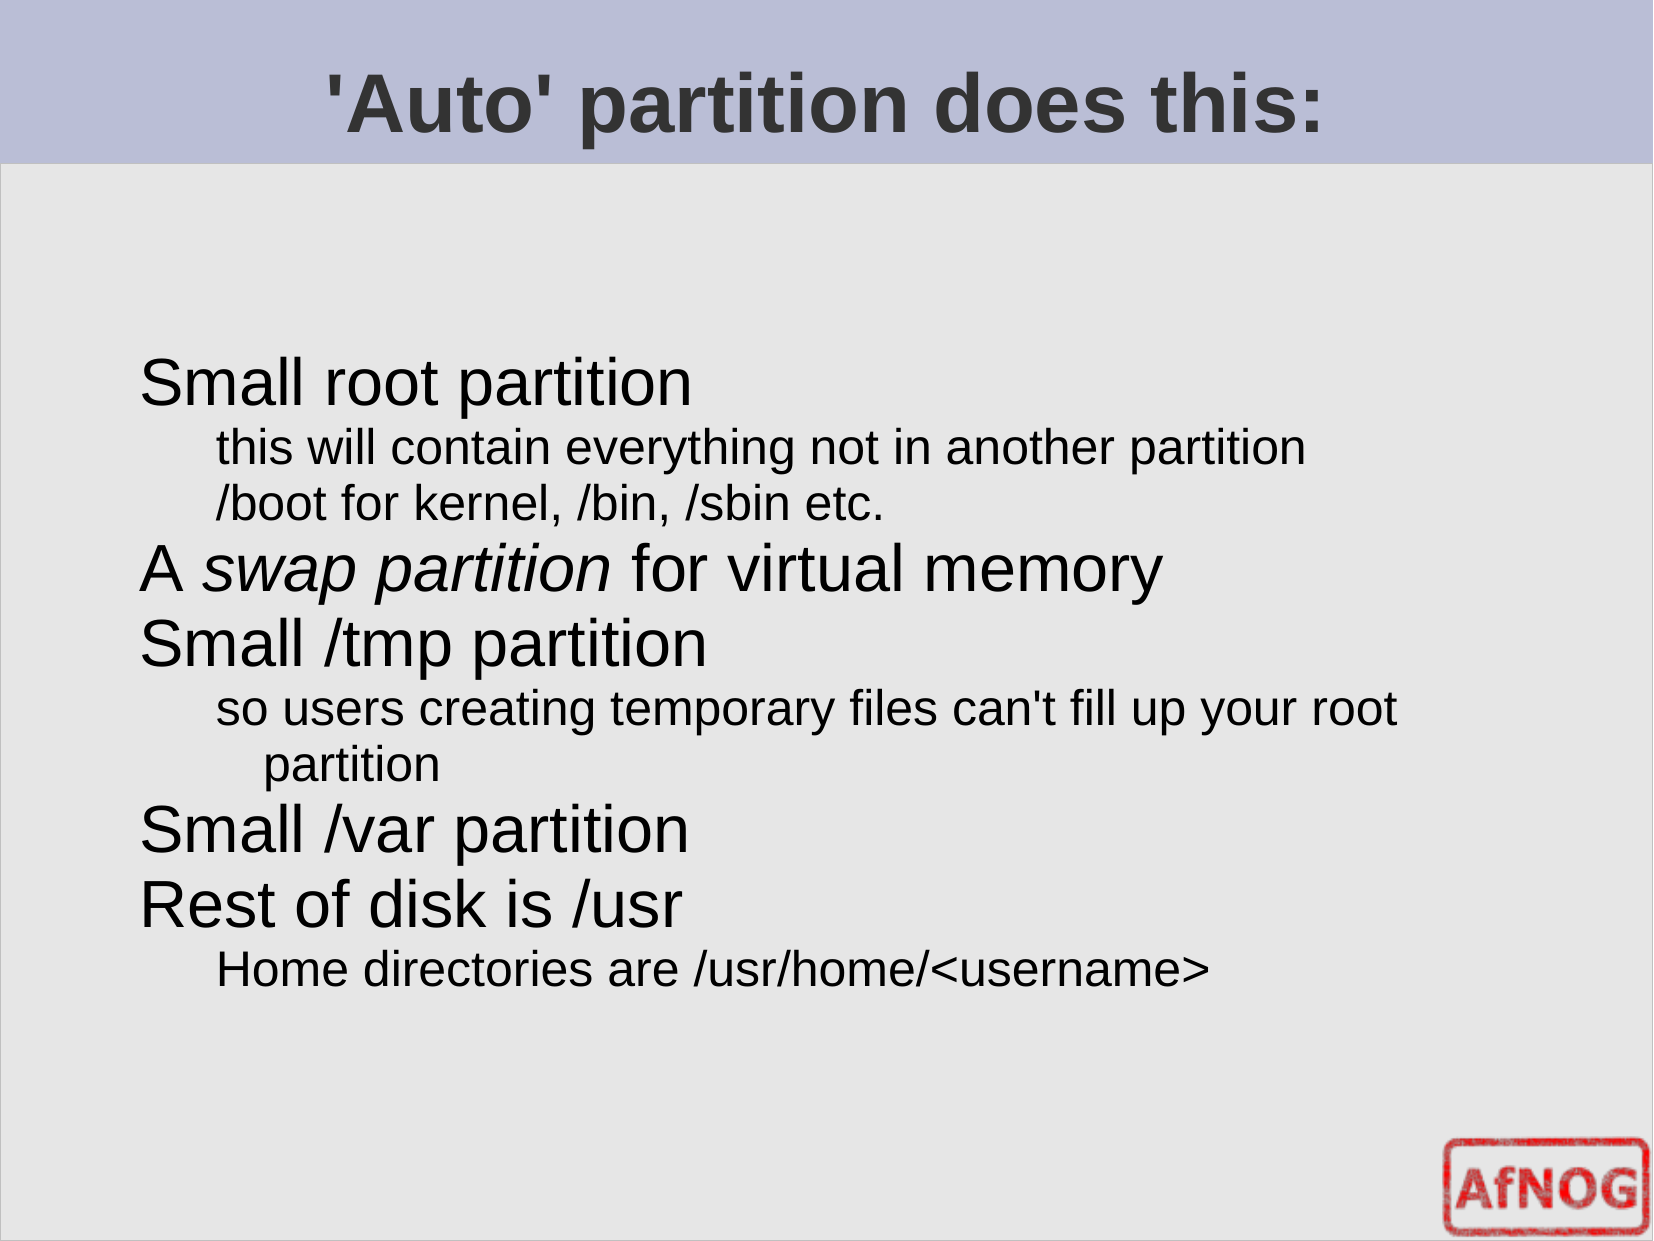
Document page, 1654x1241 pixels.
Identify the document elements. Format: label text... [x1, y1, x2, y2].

title 'Auto' partition does this: [0, 0, 1653, 208]
list Small root partition this will contain everything not in another partition /boot for kernel, /bin, /sbin etc. A swap partition for virtual memory Small /tmp partition so users creating temporary files can't fill up your root partition Small /var partition Rest of disk is /usr Home directories are /usr/home/<username> [121, 344, 1534, 1127]
picture [1441, 1135, 1653, 1241]
